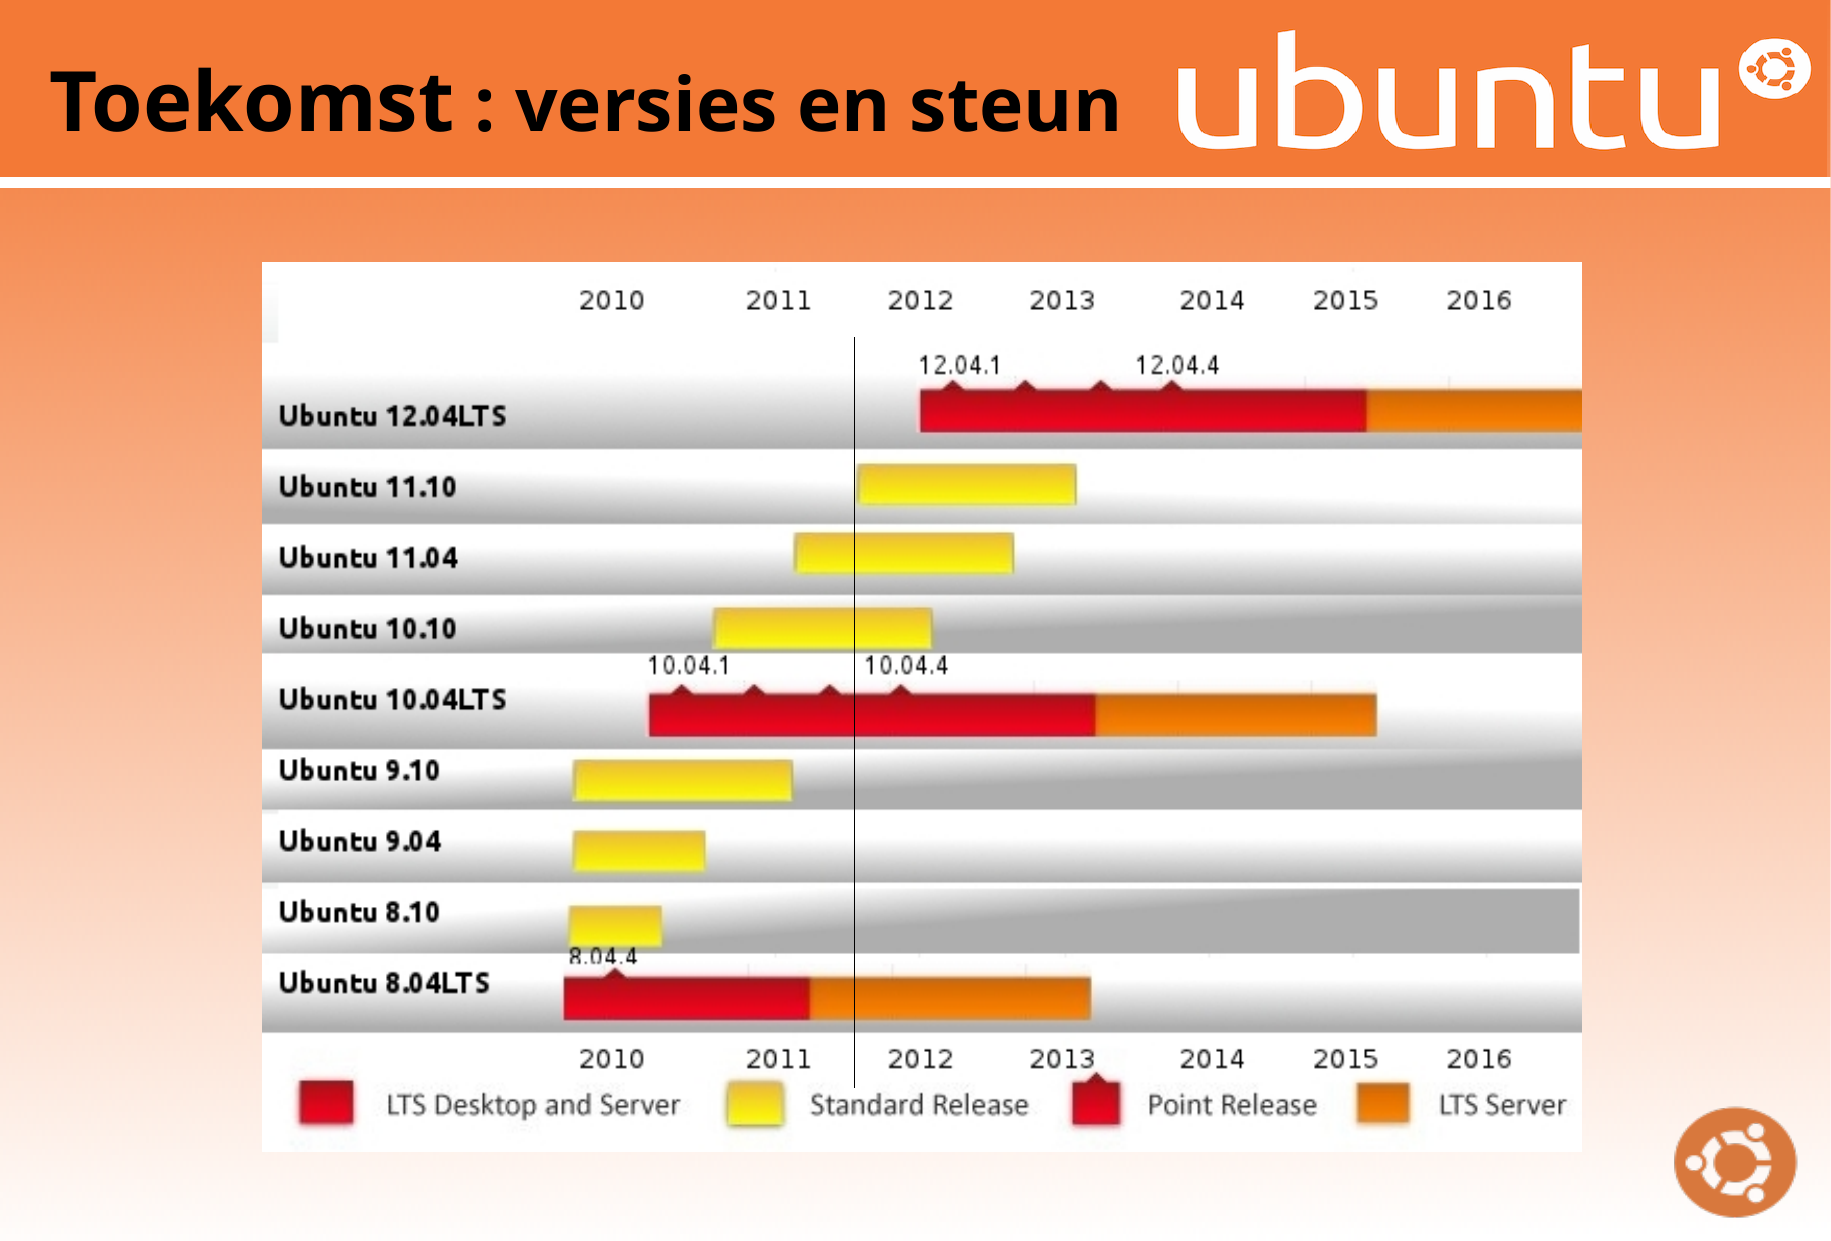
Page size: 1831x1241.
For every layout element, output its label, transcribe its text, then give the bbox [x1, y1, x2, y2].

picture [0, 0, 1831, 1241]
title Toekomst : versies en steun [25, 19, 1147, 179]
